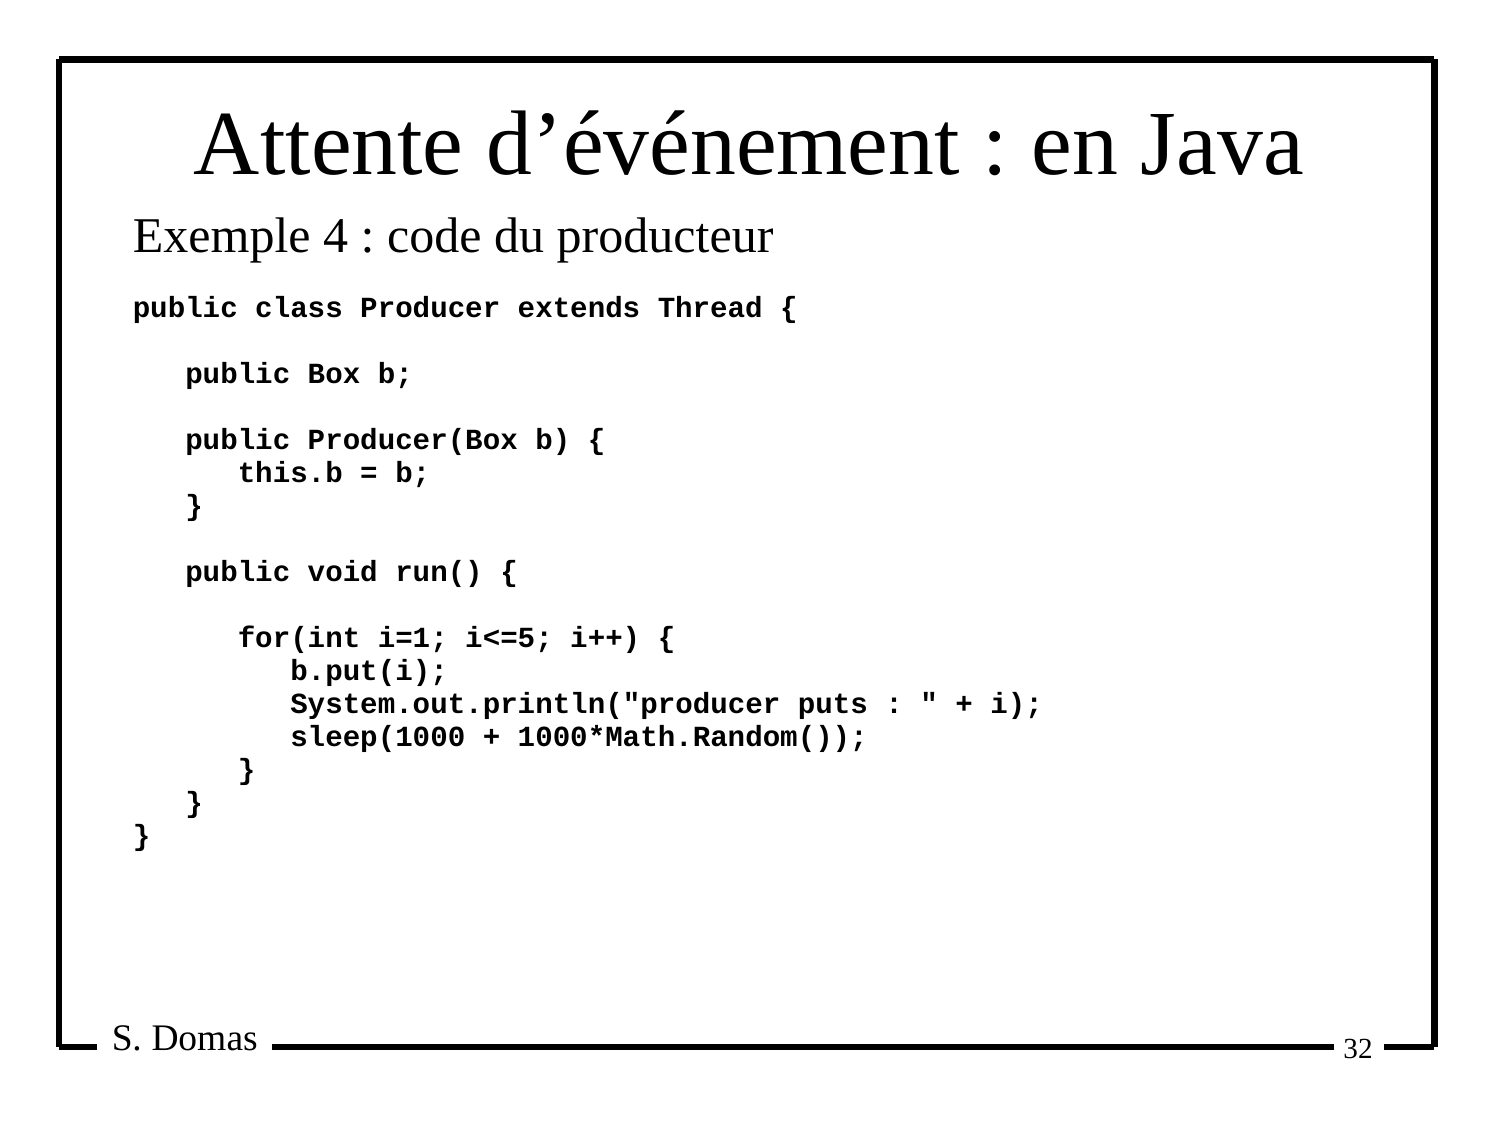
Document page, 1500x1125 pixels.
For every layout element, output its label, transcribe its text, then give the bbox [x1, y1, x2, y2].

text_box Exemple 4 : code du producteur public class Producer extends Thread { public Box b; public Producer(Box b) { this.b = b; } public void run() { for(int i=1; i<=5; i++) { b.put(i); System.out.println("producer puts : " + i); sleep(1000 + 1000*Math.Random()); } } } [118, 238, 1388, 1034]
title Attente d’événement : en Java [112, 49, 1388, 238]
text_box S. Domas [97, 1009, 273, 1067]
